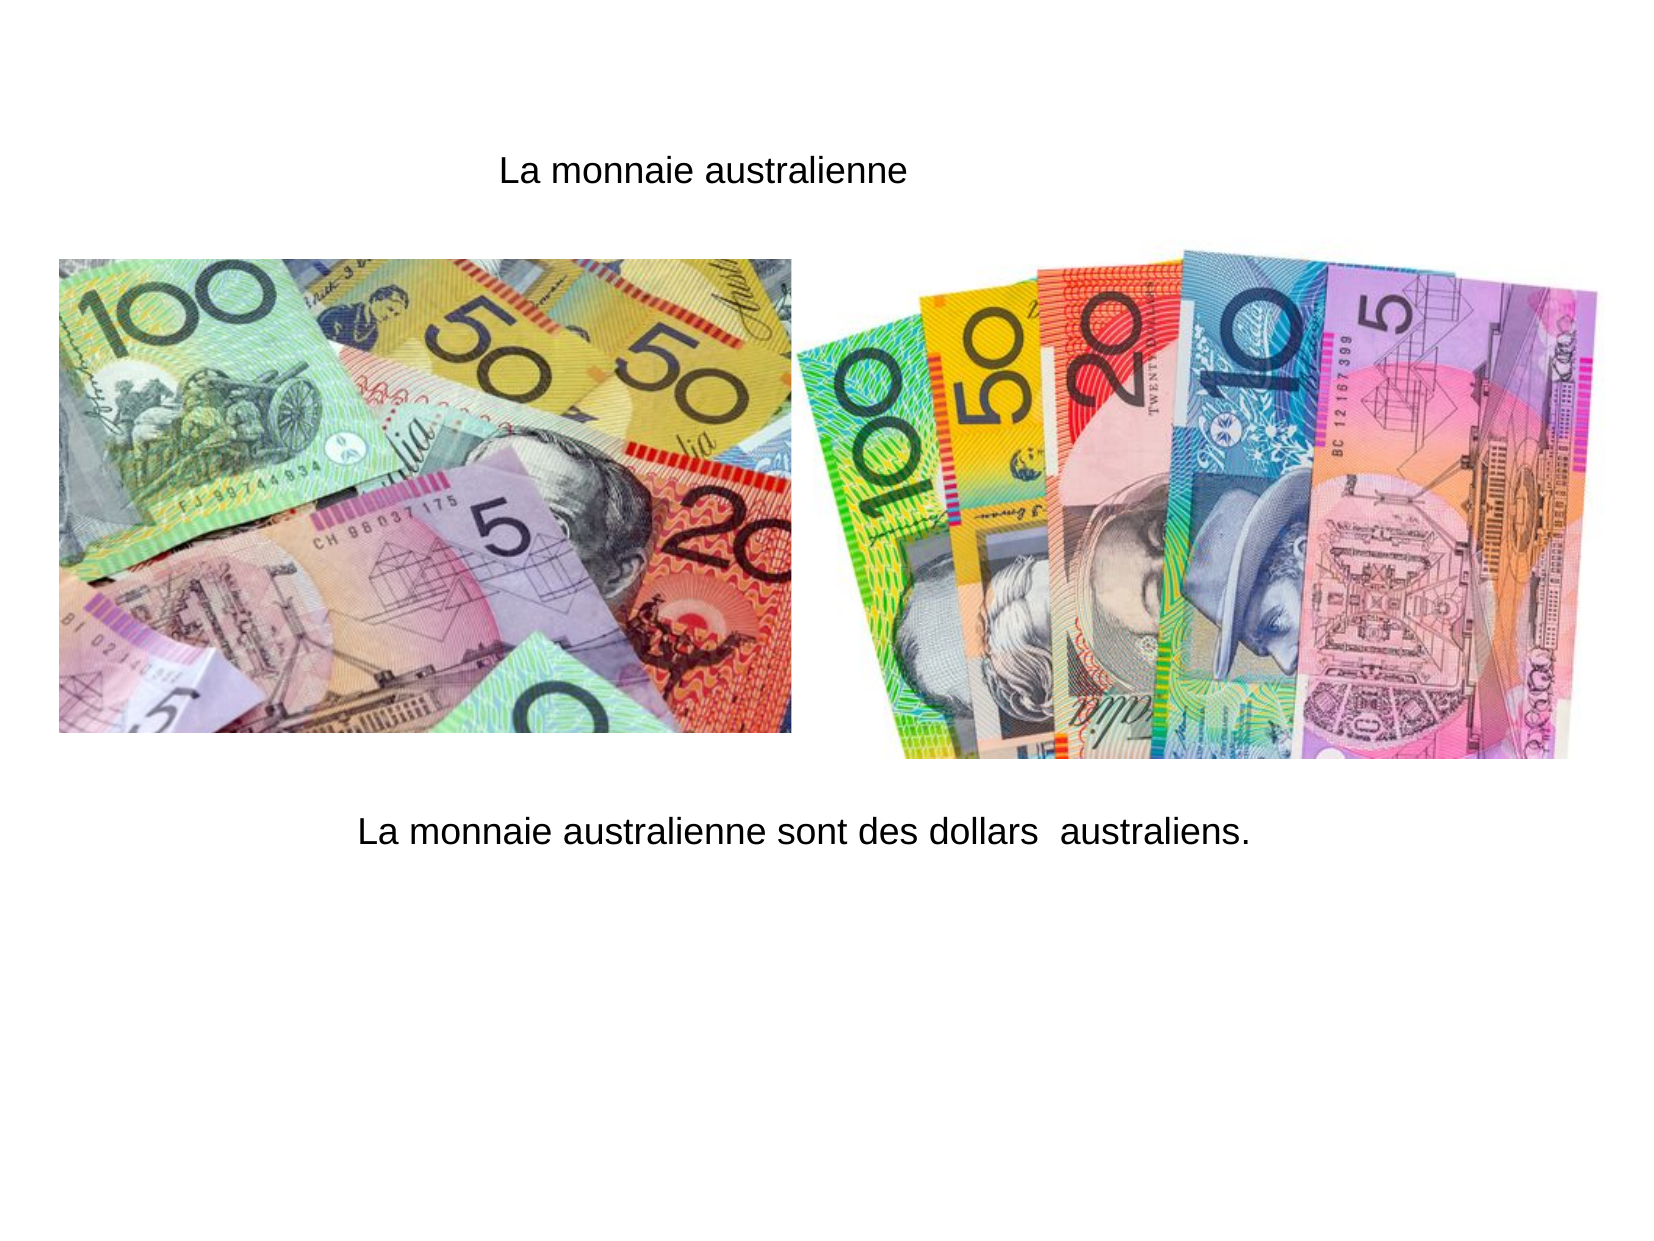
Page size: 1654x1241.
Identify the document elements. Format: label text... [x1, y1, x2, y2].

text_box La monnaie australienne sont des dollars australiens. [342, 803, 1267, 861]
text_box [59, 259, 792, 733]
picture [791, 165, 1619, 760]
text_box La monnaie australienne [484, 141, 934, 199]
